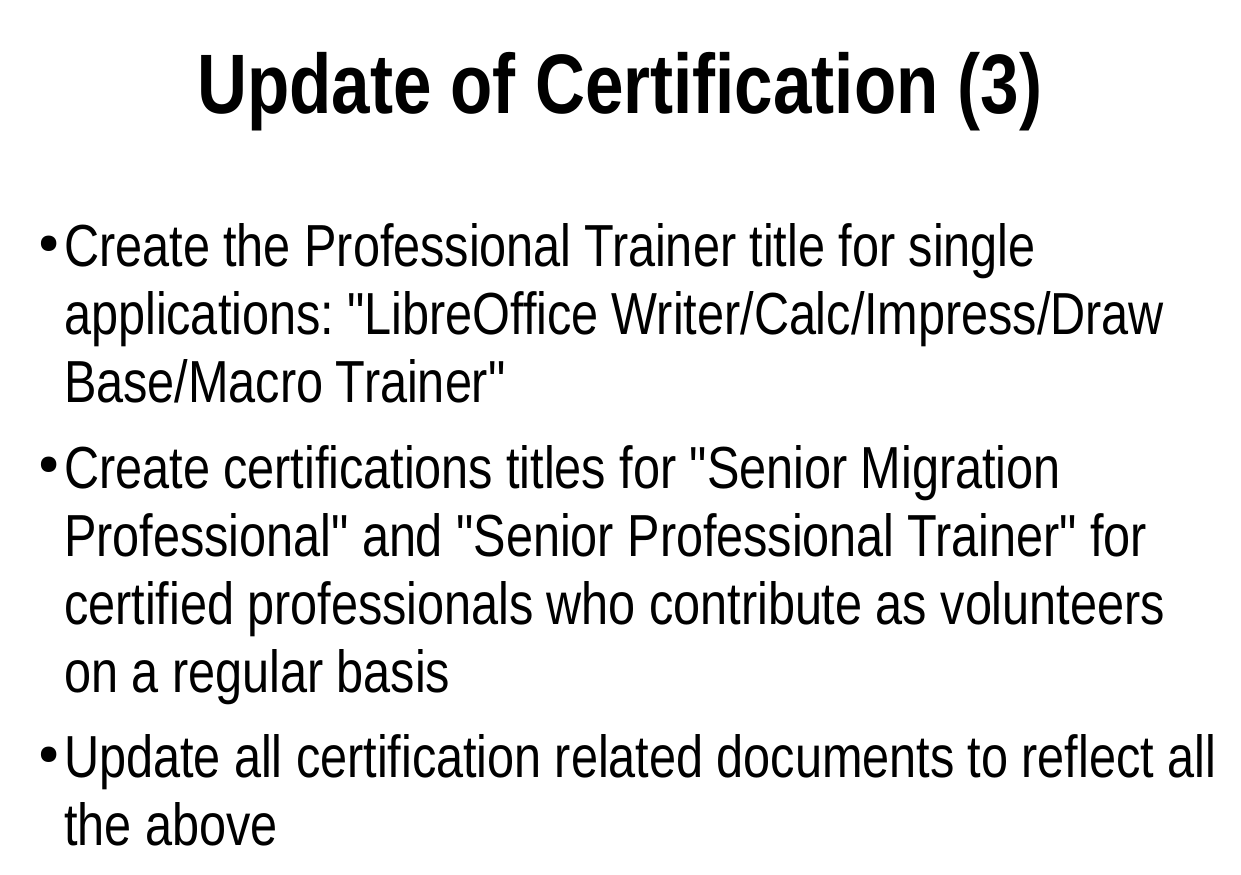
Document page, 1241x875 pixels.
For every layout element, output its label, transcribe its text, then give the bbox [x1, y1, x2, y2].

list Create the Professional Trainer title for single applications: "LibreOffice Writer/Calc/Impress/Draw Base/Macro Trainer" Create certifications titles for "Senior Migration Professional" and "Senior Professional Trainer" for certified professionals who contribute as volunteers on a regular basis Update all certification related documents to reflect all the above [11, 210, 1229, 863]
title Update of Certification (3) [11, 12, 1229, 155]
